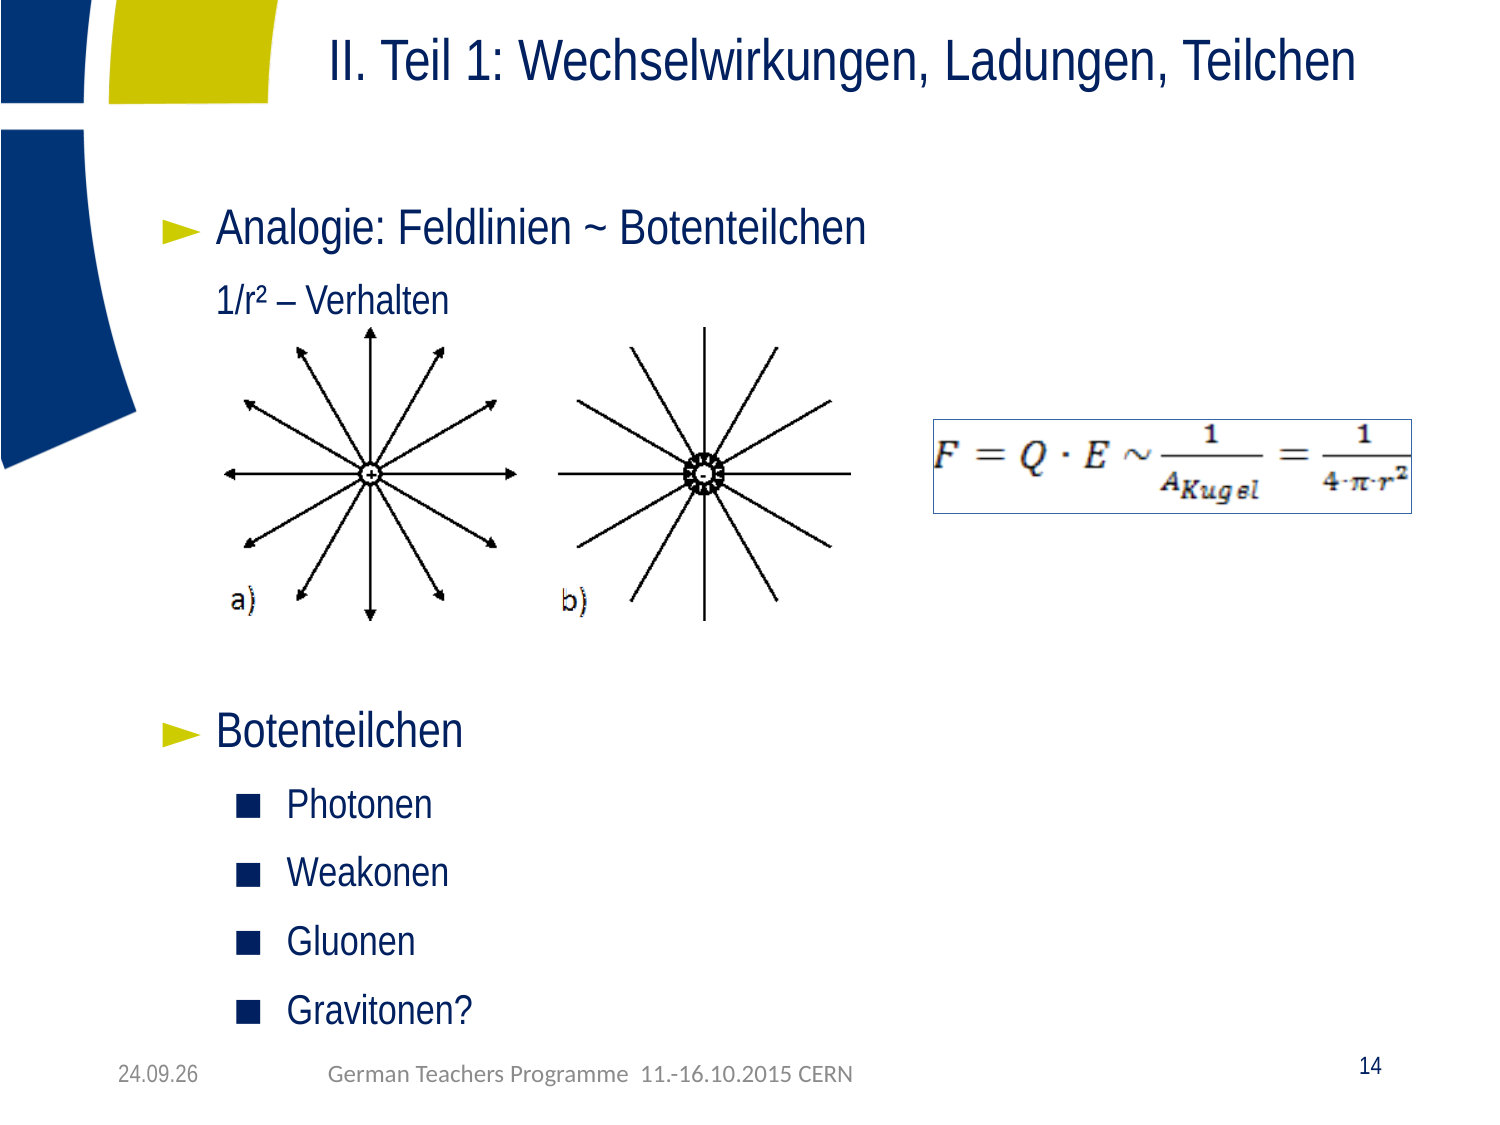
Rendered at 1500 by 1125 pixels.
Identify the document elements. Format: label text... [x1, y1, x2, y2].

picture [361, 804, 370, 816]
picture [224, 327, 851, 621]
slide_number <Foliennummer> [1059, 1042, 1397, 1103]
picture [0, 0, 1500, 1125]
title II. Teil 1: Wechselwirkungen, Ladungen, Teilchen [313, 0, 1400, 114]
footer German Teachers Programme 11.-16.10.2015 CERN [312, 1042, 987, 1103]
slide_number 14.10.15 [103, 1042, 290, 1103]
picture [333, 804, 342, 816]
list Analogie: Feldlinien ~ Botenteilchen 1/r² – Verhalten Botenteilchen Photonen Weakonen Gluonen Gravitonen? [129, 113, 1367, 804]
